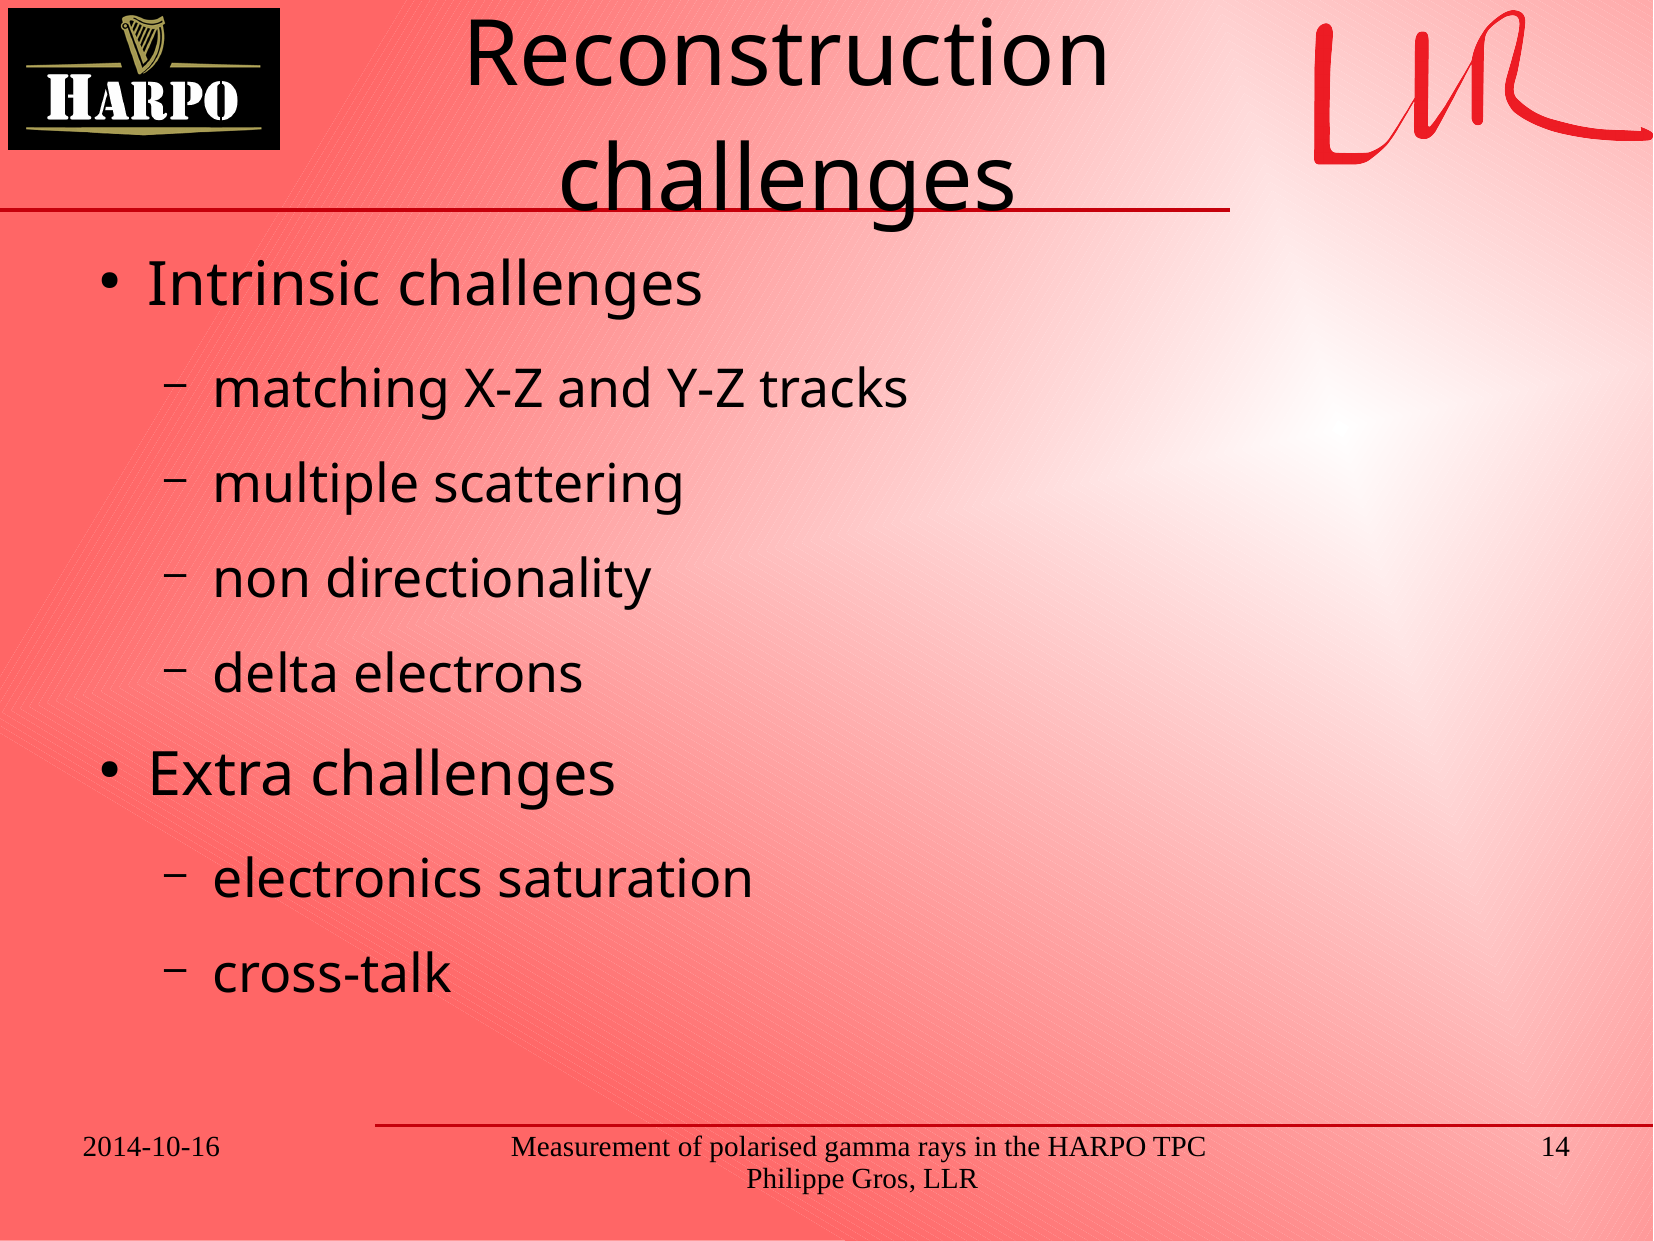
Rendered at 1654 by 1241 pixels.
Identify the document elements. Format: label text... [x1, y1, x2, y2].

picture [1314, 10, 1653, 165]
picture [8, 8, 280, 150]
list Intrinsic challenges matching X-Z and Y-Z tracks multiple scattering non directionality delta electrons Extra challenges electronics saturation cross-talk [82, 240, 1571, 1010]
title Reconstruction challenges [285, 2, 1291, 223]
